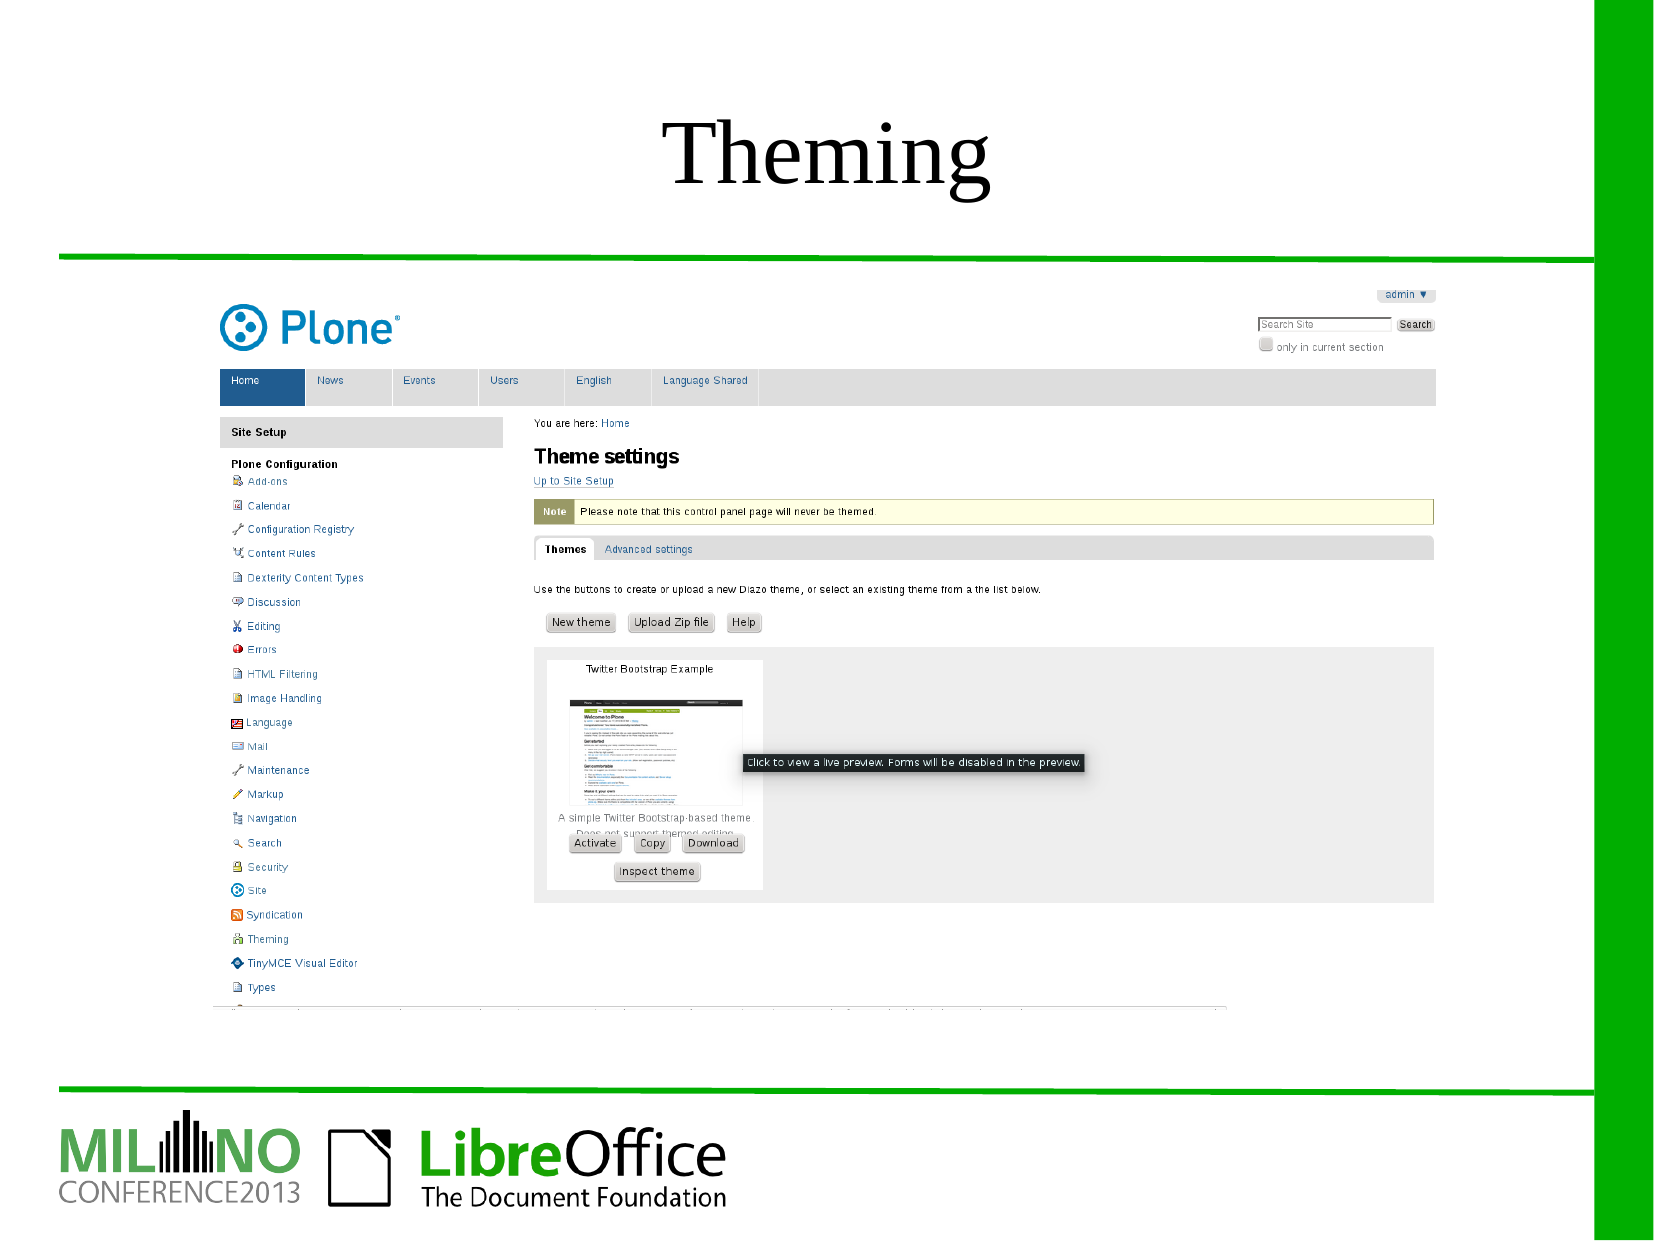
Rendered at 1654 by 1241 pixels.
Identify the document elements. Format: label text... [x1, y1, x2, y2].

picture [59, 1092, 756, 1241]
title Theming [82, 49, 1571, 257]
picture [213, 290, 1441, 1010]
